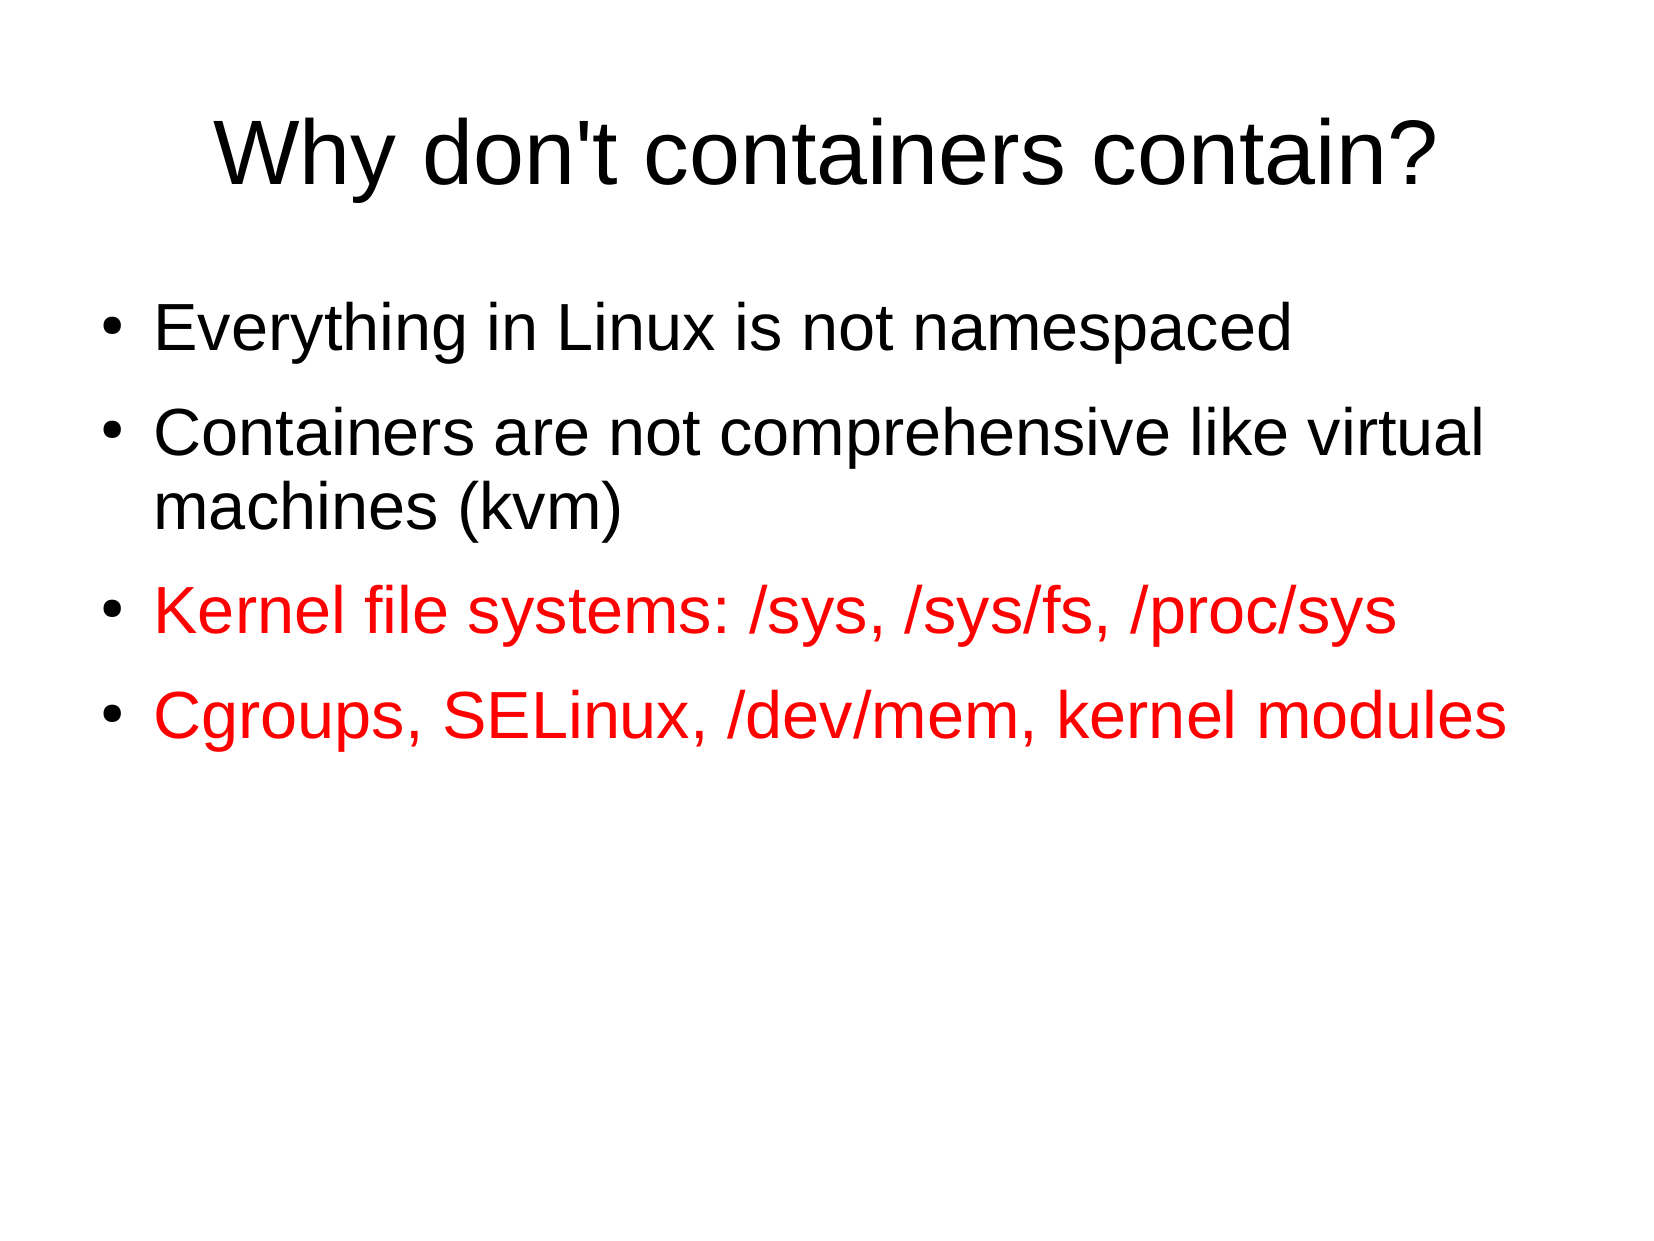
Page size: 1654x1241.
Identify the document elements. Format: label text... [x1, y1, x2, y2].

title Why don't containers contain? [82, 49, 1571, 257]
list Everything in Linux is not namespaced Containers are not comprehensive like virtual machines (kvm) Kernel file systems: /sys, /sys/fs, /proc/sys Cgroups, SELinux, /dev/mem, kernel modules [82, 290, 1571, 1010]
